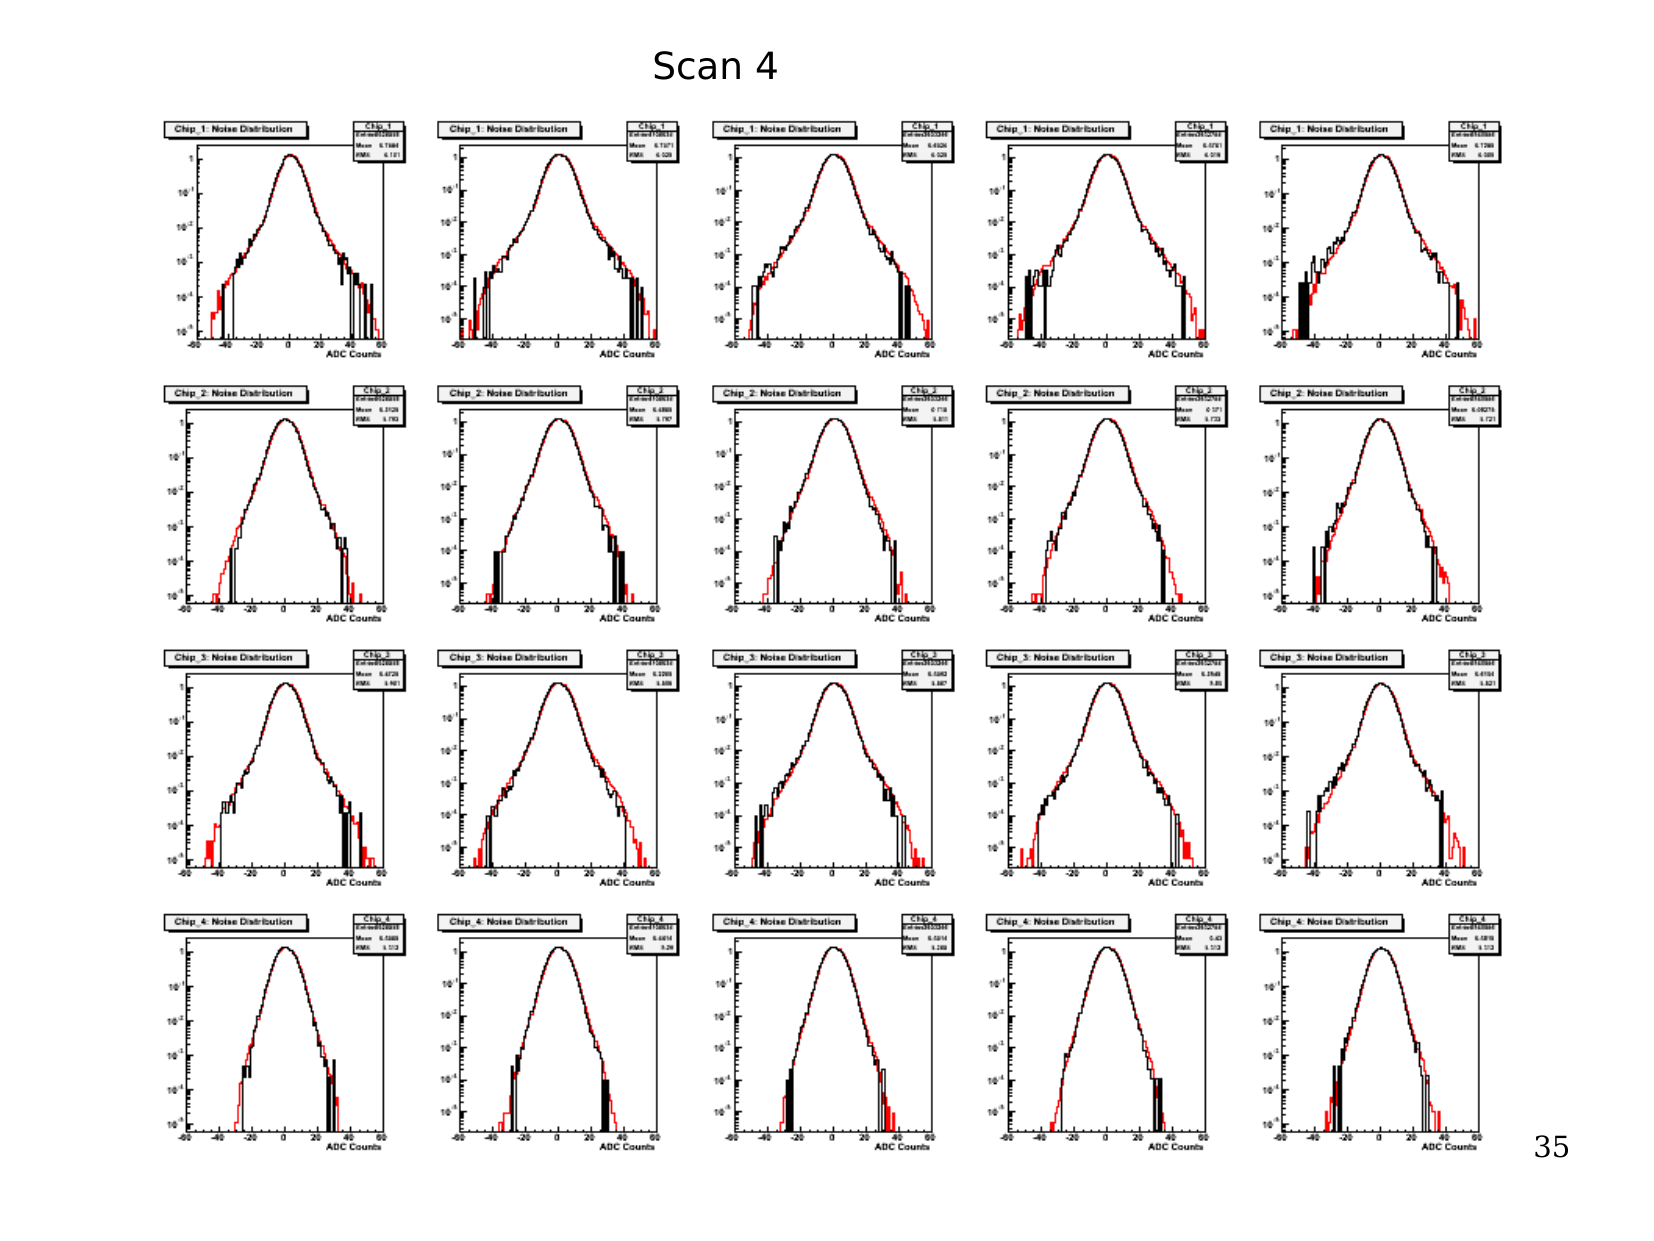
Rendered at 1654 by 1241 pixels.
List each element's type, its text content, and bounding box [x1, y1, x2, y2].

text_box Scan 4 [637, 37, 792, 96]
picture [150, 112, 1519, 1169]
